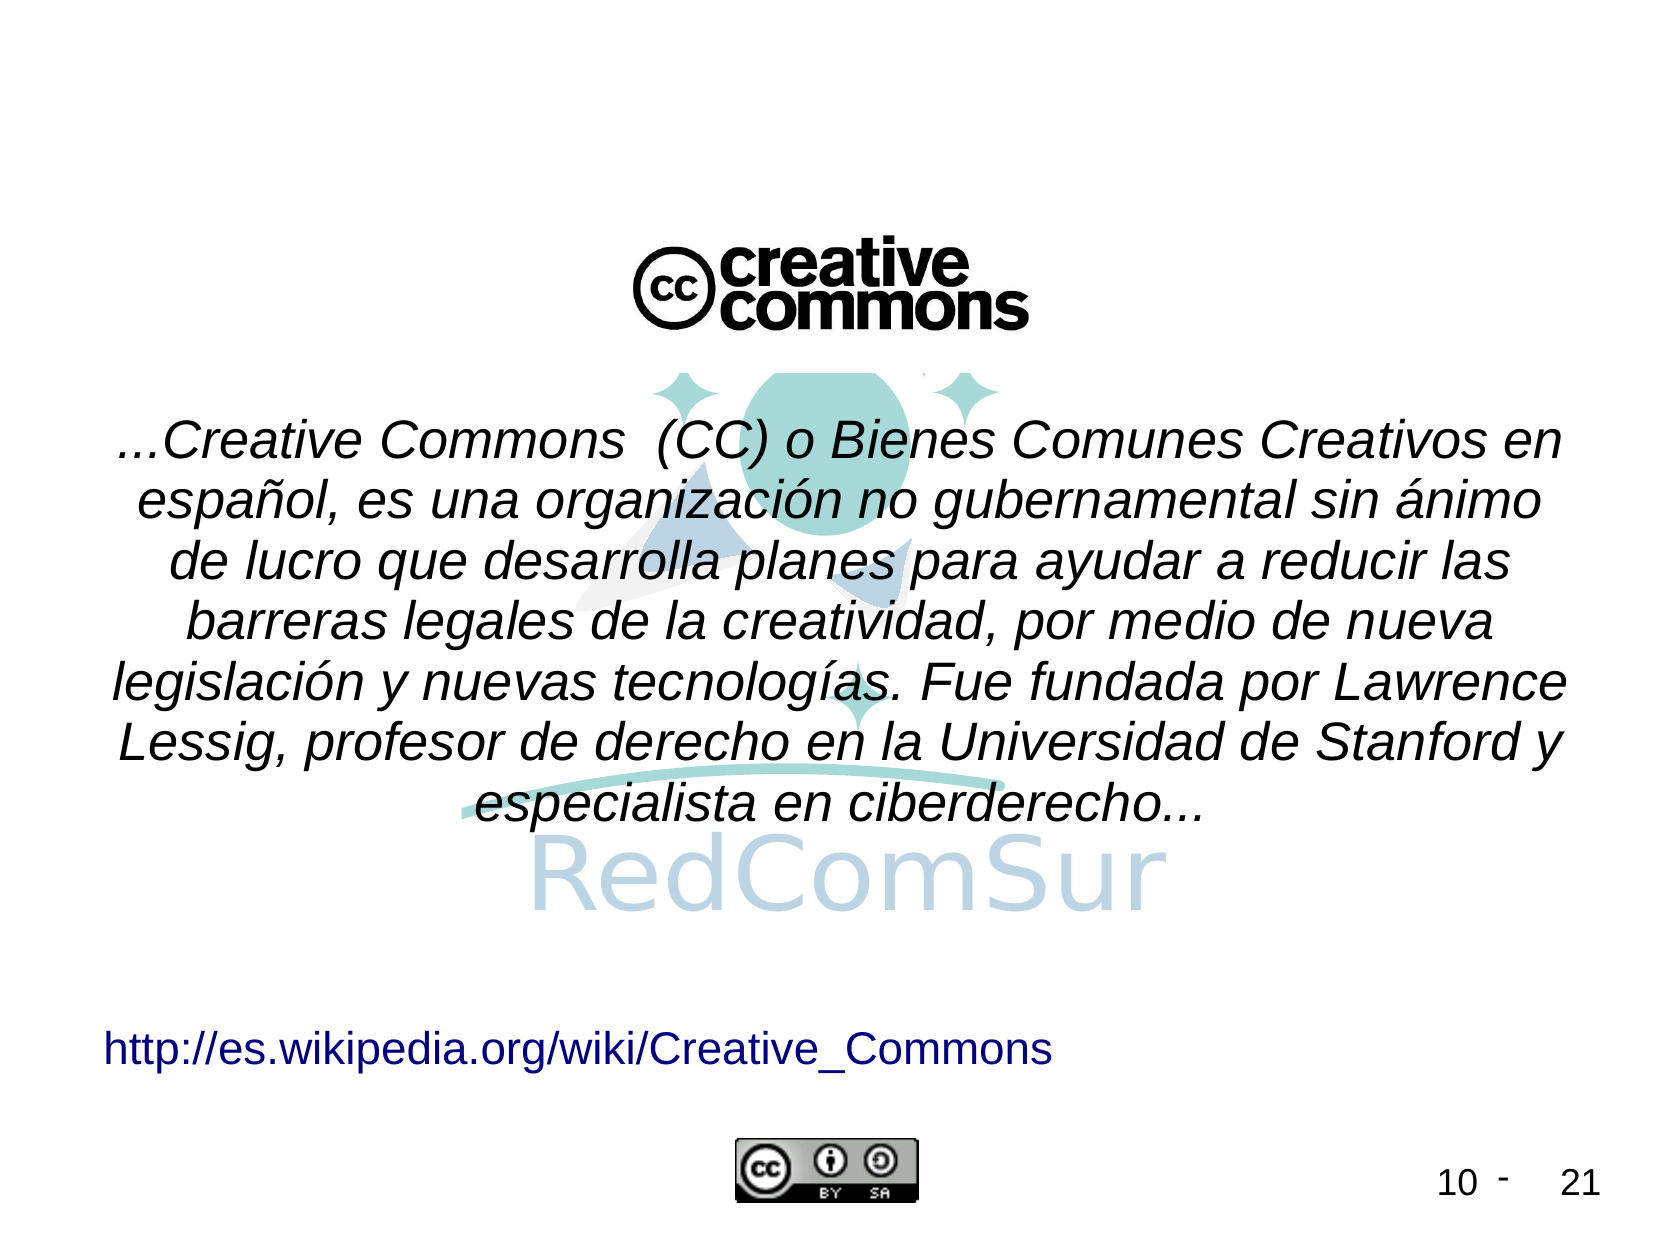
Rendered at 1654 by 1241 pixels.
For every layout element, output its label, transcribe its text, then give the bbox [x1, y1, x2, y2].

text_box <número> [1421, 1154, 1545, 1225]
picture [461, 209, 1192, 401]
text_box ...Creative Commons (CC) o Bienes Comunes Creativos en español, es una organización no gubernamental sin ánimo de lucro que desarrolla planes para ayudar a reducir las barreras legales de la creatividad, por medio de nueva legislación y nuevas tecnologías. Fue fundada por Lawrence Lessig, profesor de derecho en la Universidad de Stanford y especialista en ciberderecho... [88, 401, 1595, 857]
text_box 21 [1545, 1154, 1642, 1225]
text_box - [1482, 1147, 1530, 1205]
text_box http://es.wikipedia.org/wiki/Creative_Commons [88, 1015, 1146, 1082]
picture [461, 857, 1192, 1205]
